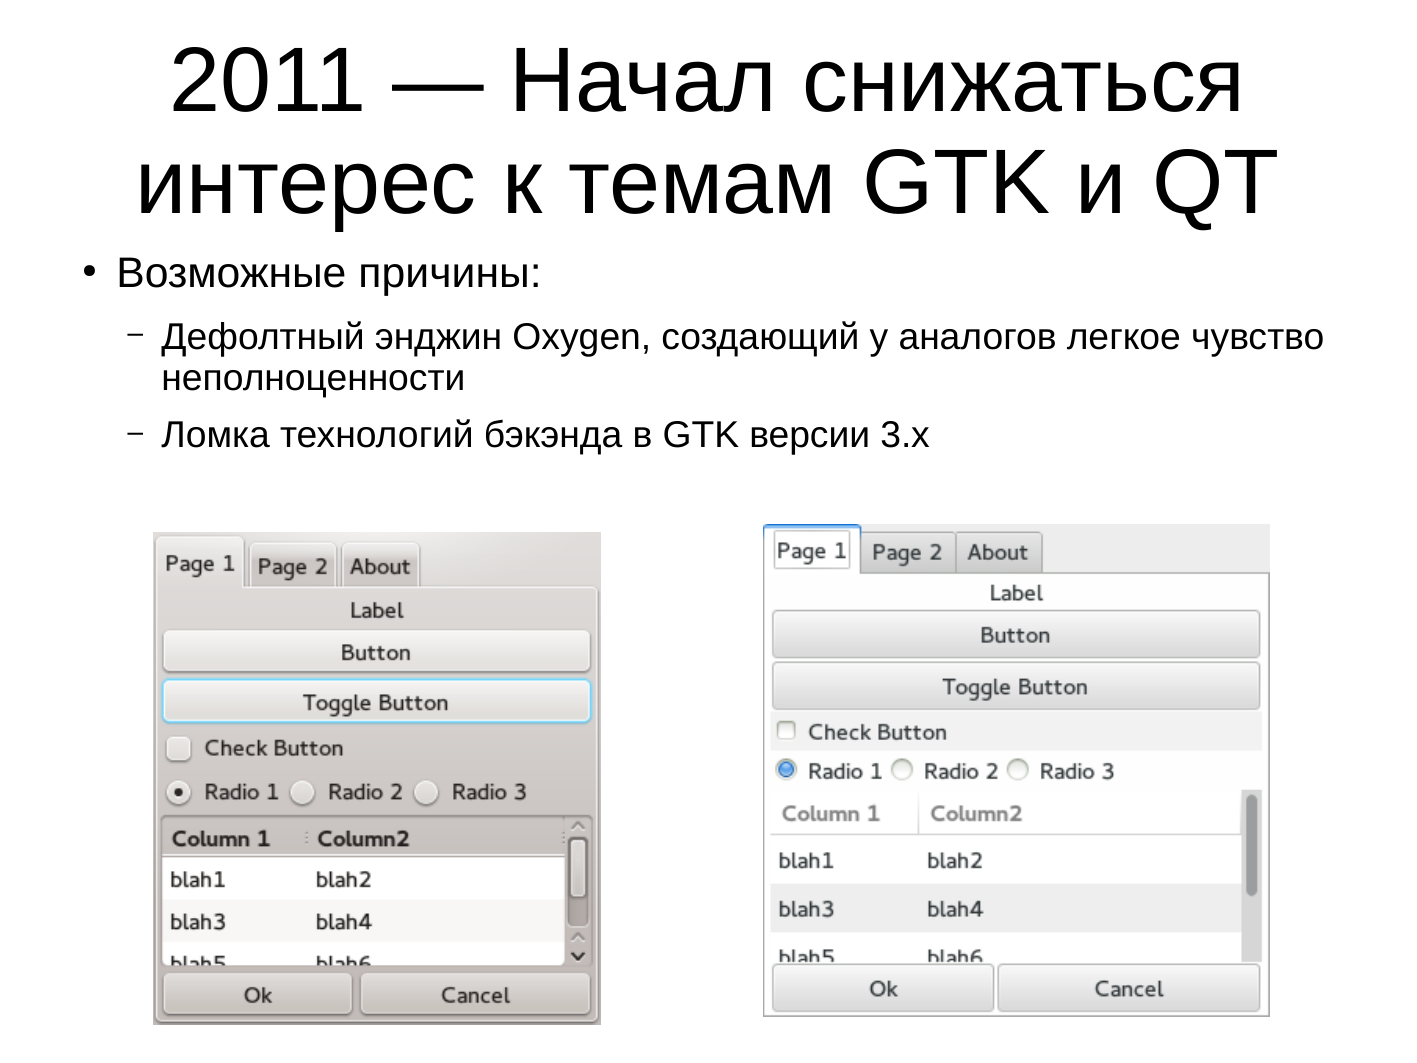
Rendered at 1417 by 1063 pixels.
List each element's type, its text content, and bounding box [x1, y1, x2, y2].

picture [763, 524, 1270, 1017]
title 2011 — Начал снижаться интерес к темам GTK и QT [70, 28, 1346, 234]
picture [153, 532, 601, 1025]
list Возможные причины: Дефолтный энджин Oxygen, создающий у аналогов легкое чувство неполноценности Ломка технологий бэкэнда в GTK версии 3.x [70, 248, 1347, 458]
